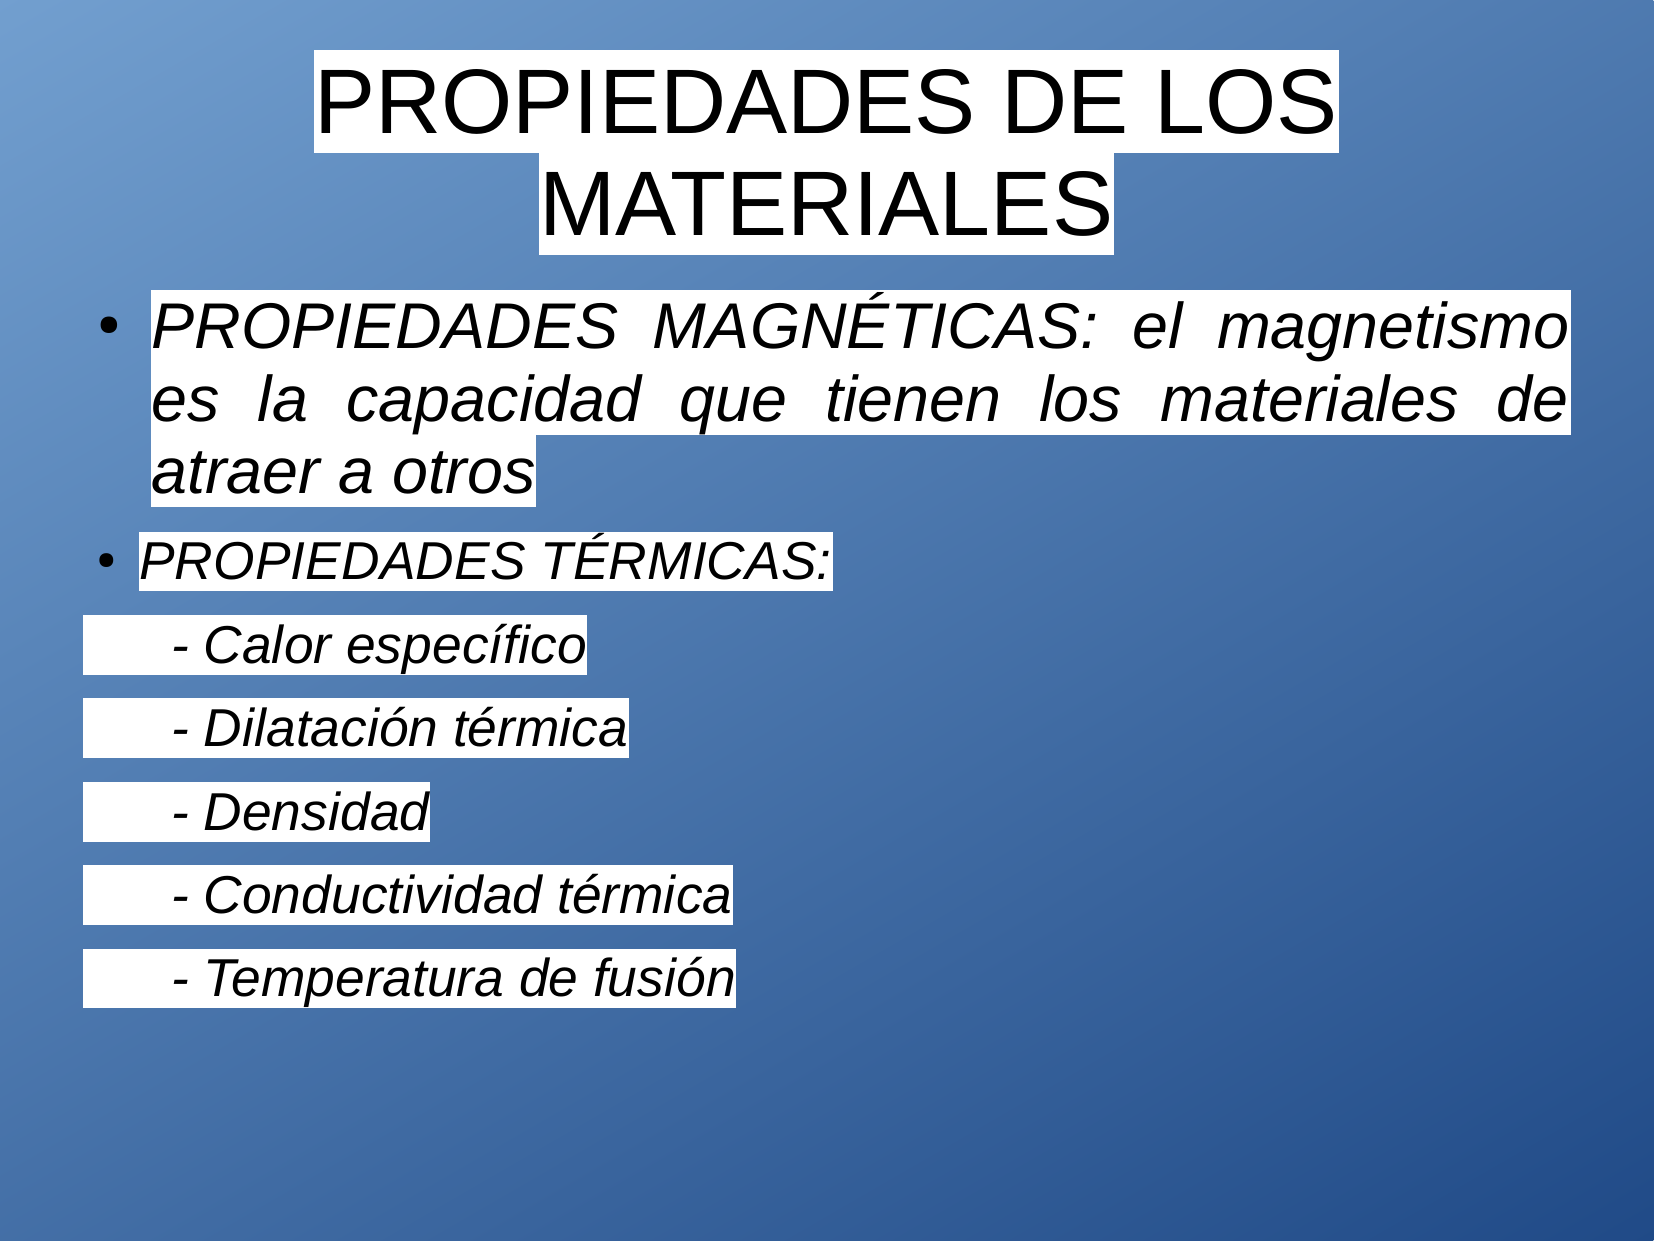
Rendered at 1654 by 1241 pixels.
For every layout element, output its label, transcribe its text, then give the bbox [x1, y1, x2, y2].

title PROPIEDADES DE LOS MATERIALES [82, 49, 1571, 257]
list PROPIEDADES TÉRMICAS: - Calor específico - Dilatación térmica - Densidad - Conductividad térmica - Temperatura de fusión [82, 531, 1571, 1009]
list PROPIEDADES MAGNÉTICAS: el magnetismo es la capacidad que tienen los materiales de atraer a otros [82, 290, 1571, 508]
